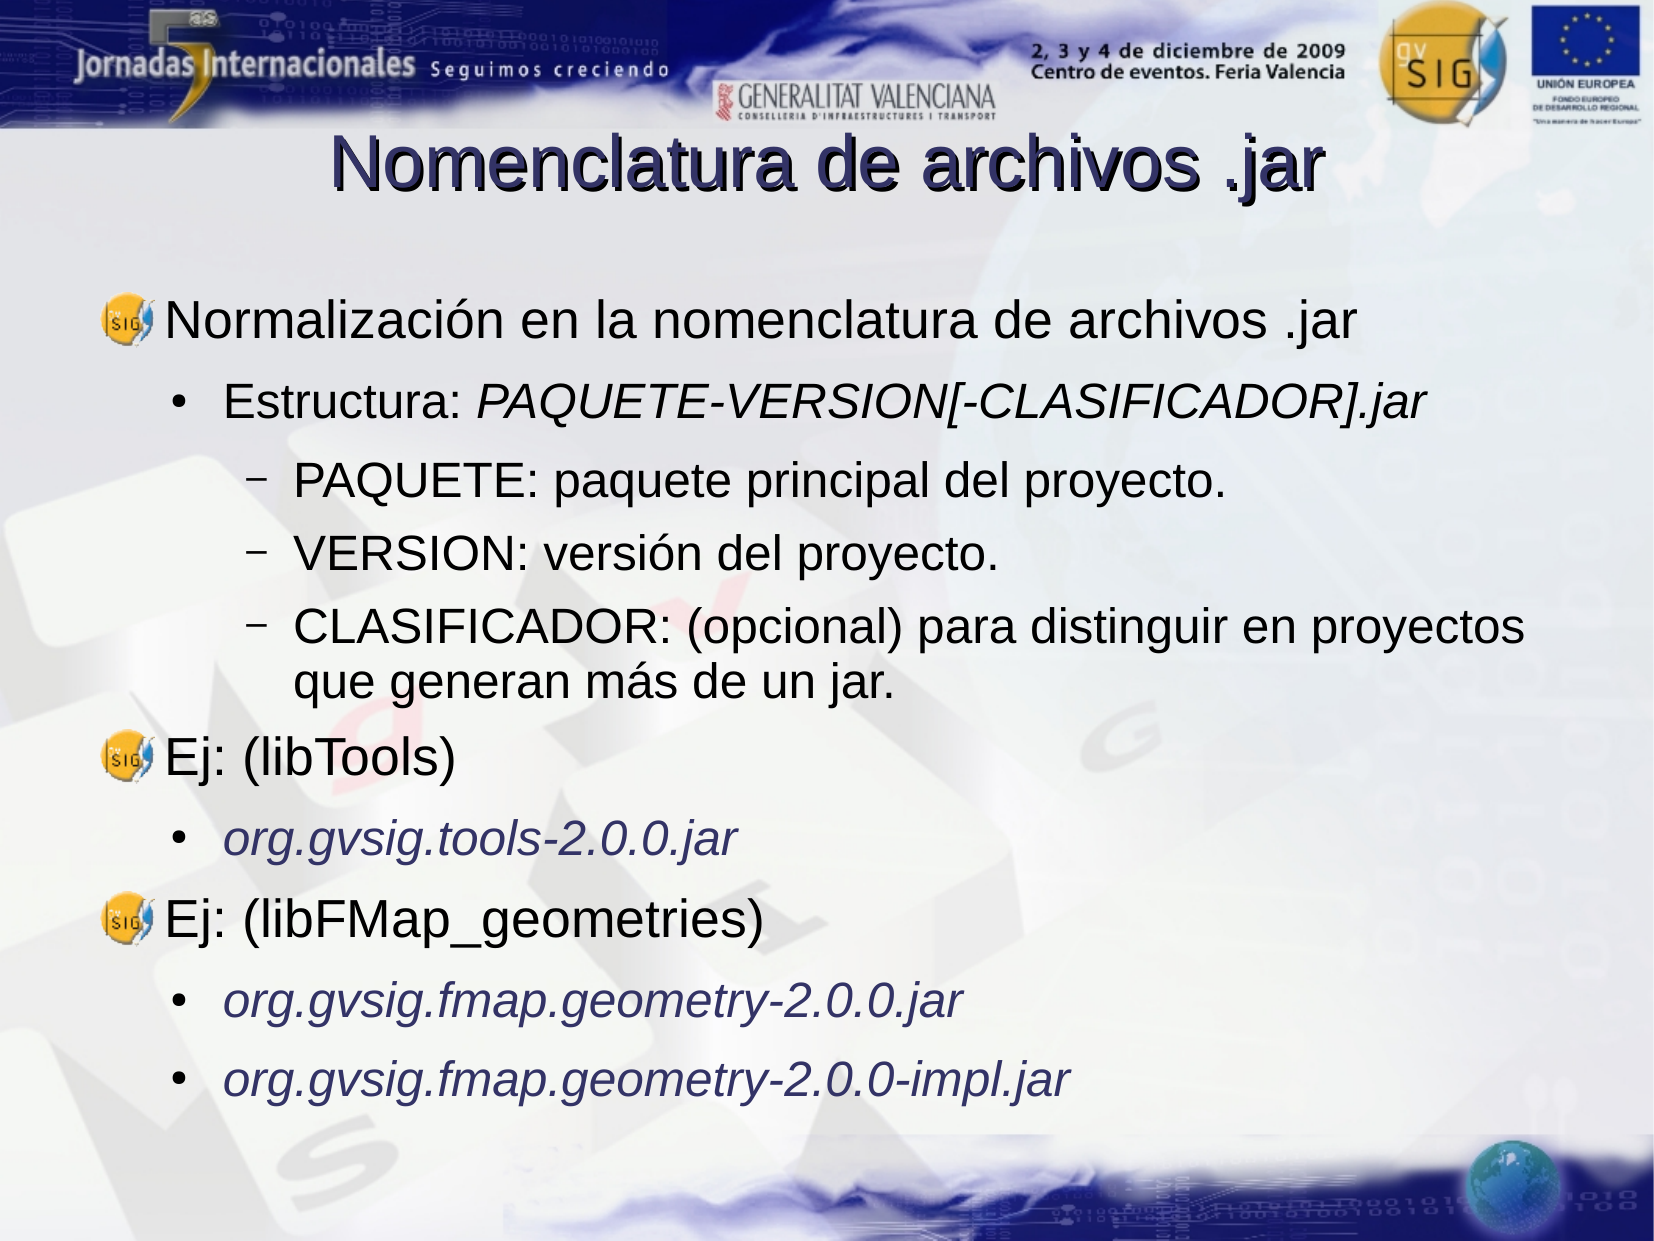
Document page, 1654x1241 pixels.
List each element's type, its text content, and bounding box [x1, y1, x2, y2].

list Normalización en la nomenclatura de archivos .jar Estructura: PAQUETE-VERSION[-CLASIFICADOR].jar PAQUETE: paquete principal del proyecto. VERSION: versión del proyecto. CLASIFICADOR: (opcional) para distinguir en proyectos que generan más de un jar. Ej: (libTools) org.gvsig.tools-2.0.0.jar Ej: (libFMap_geometries) org.gvsig.fmap.geometry-2.0.0.jar org.gvsig.fmap.geometry-2.0.0-impl.jar [82, 290, 1571, 1109]
picture [0, 0, 1654, 1241]
title Nomenclatura de archivos .jar [82, 47, 1571, 258]
